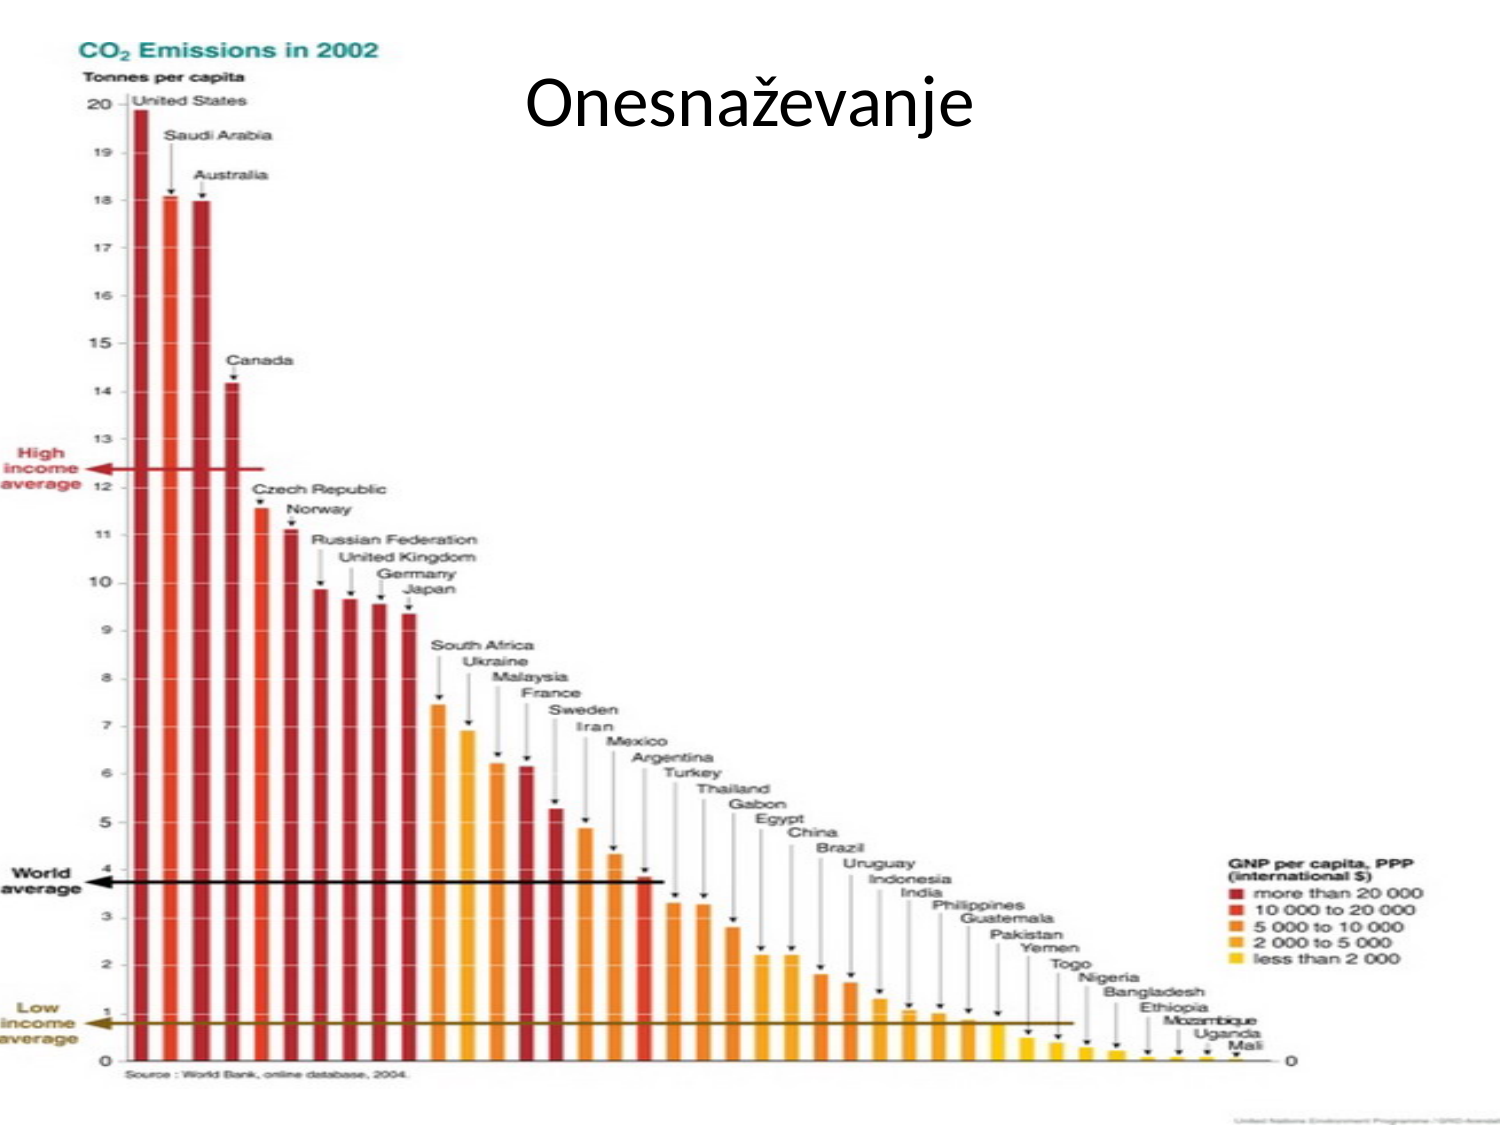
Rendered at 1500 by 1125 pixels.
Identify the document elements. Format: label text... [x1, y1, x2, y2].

title Onesnaževanje [75, 45, 1425, 149]
picture [0, 42, 1500, 1125]
